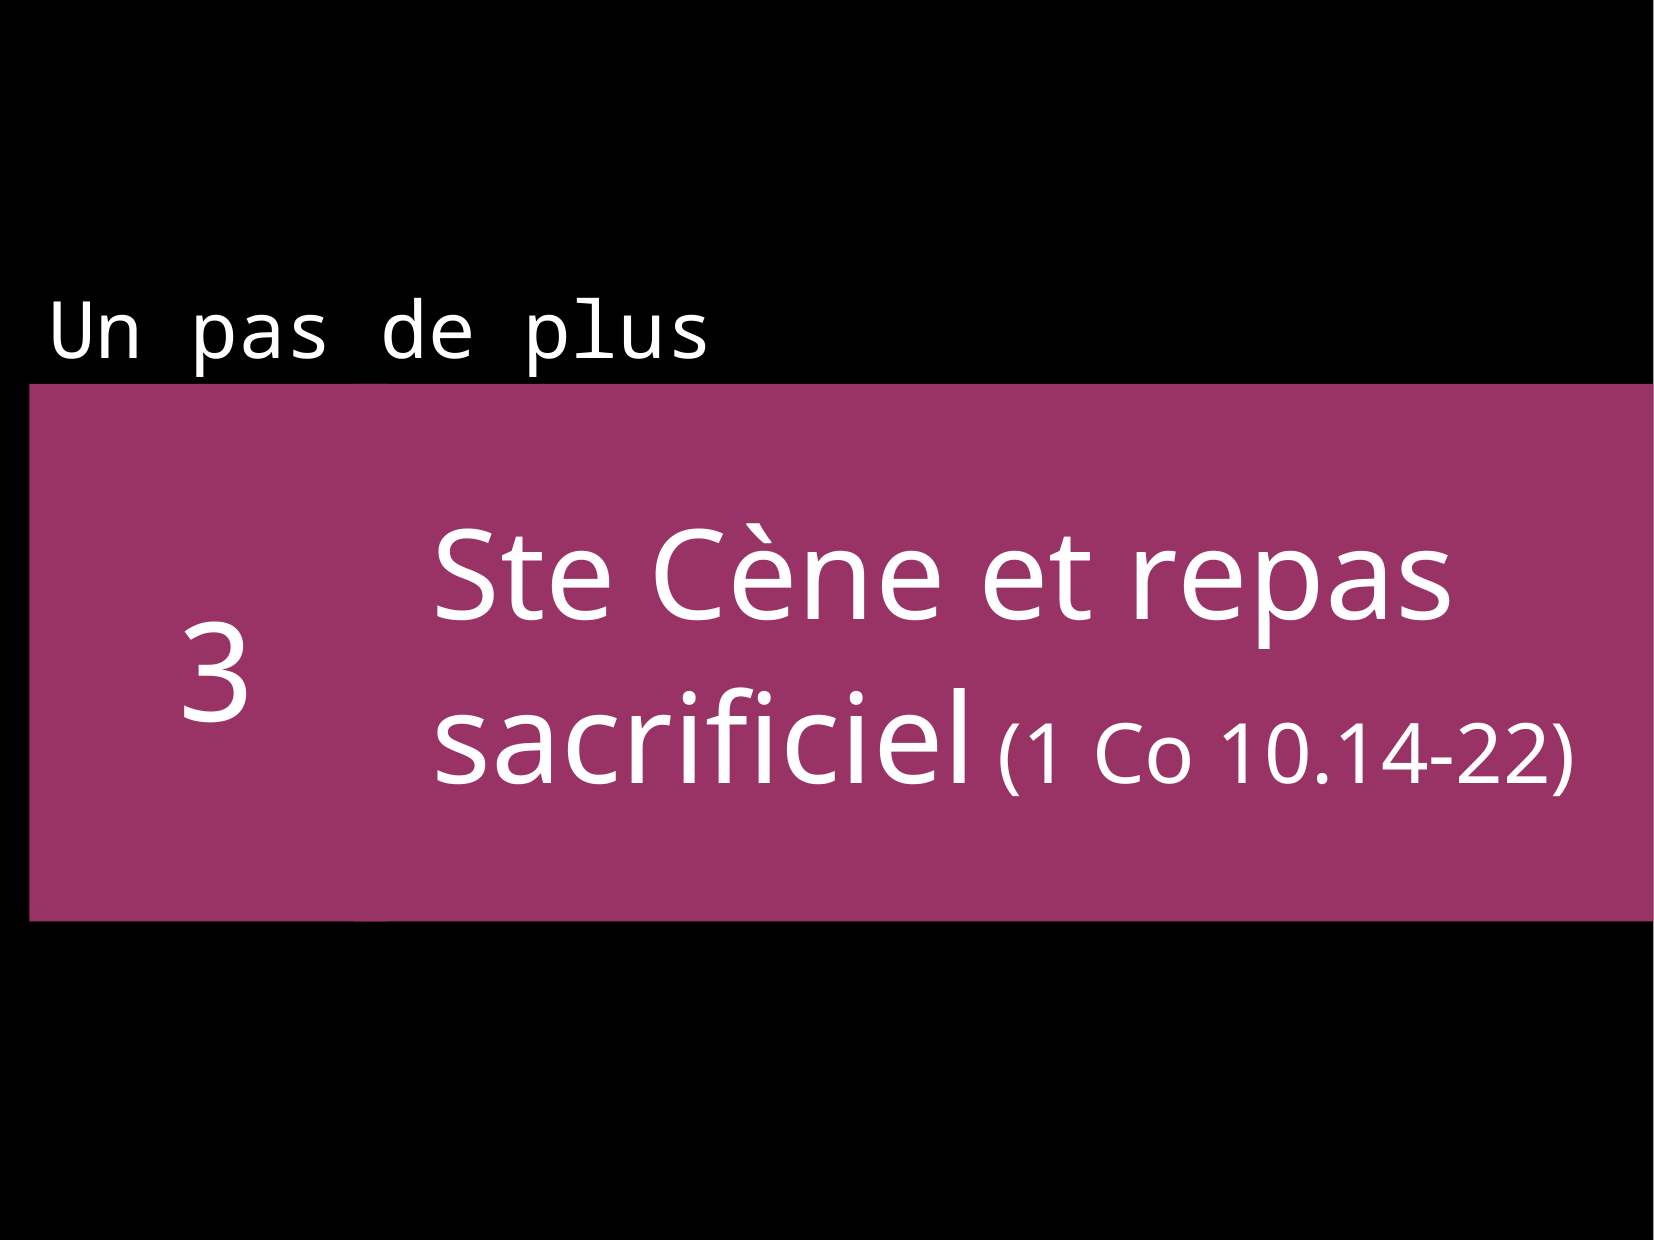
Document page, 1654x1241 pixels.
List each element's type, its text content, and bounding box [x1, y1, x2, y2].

text_box Un pas de plus [33, 265, 1377, 390]
text_box [29, 383, 354, 922]
text_box 3 [159, 566, 300, 770]
text_box Ste Cène et repas sacrificiel (1 Co 10.14-22) [354, 383, 1654, 922]
